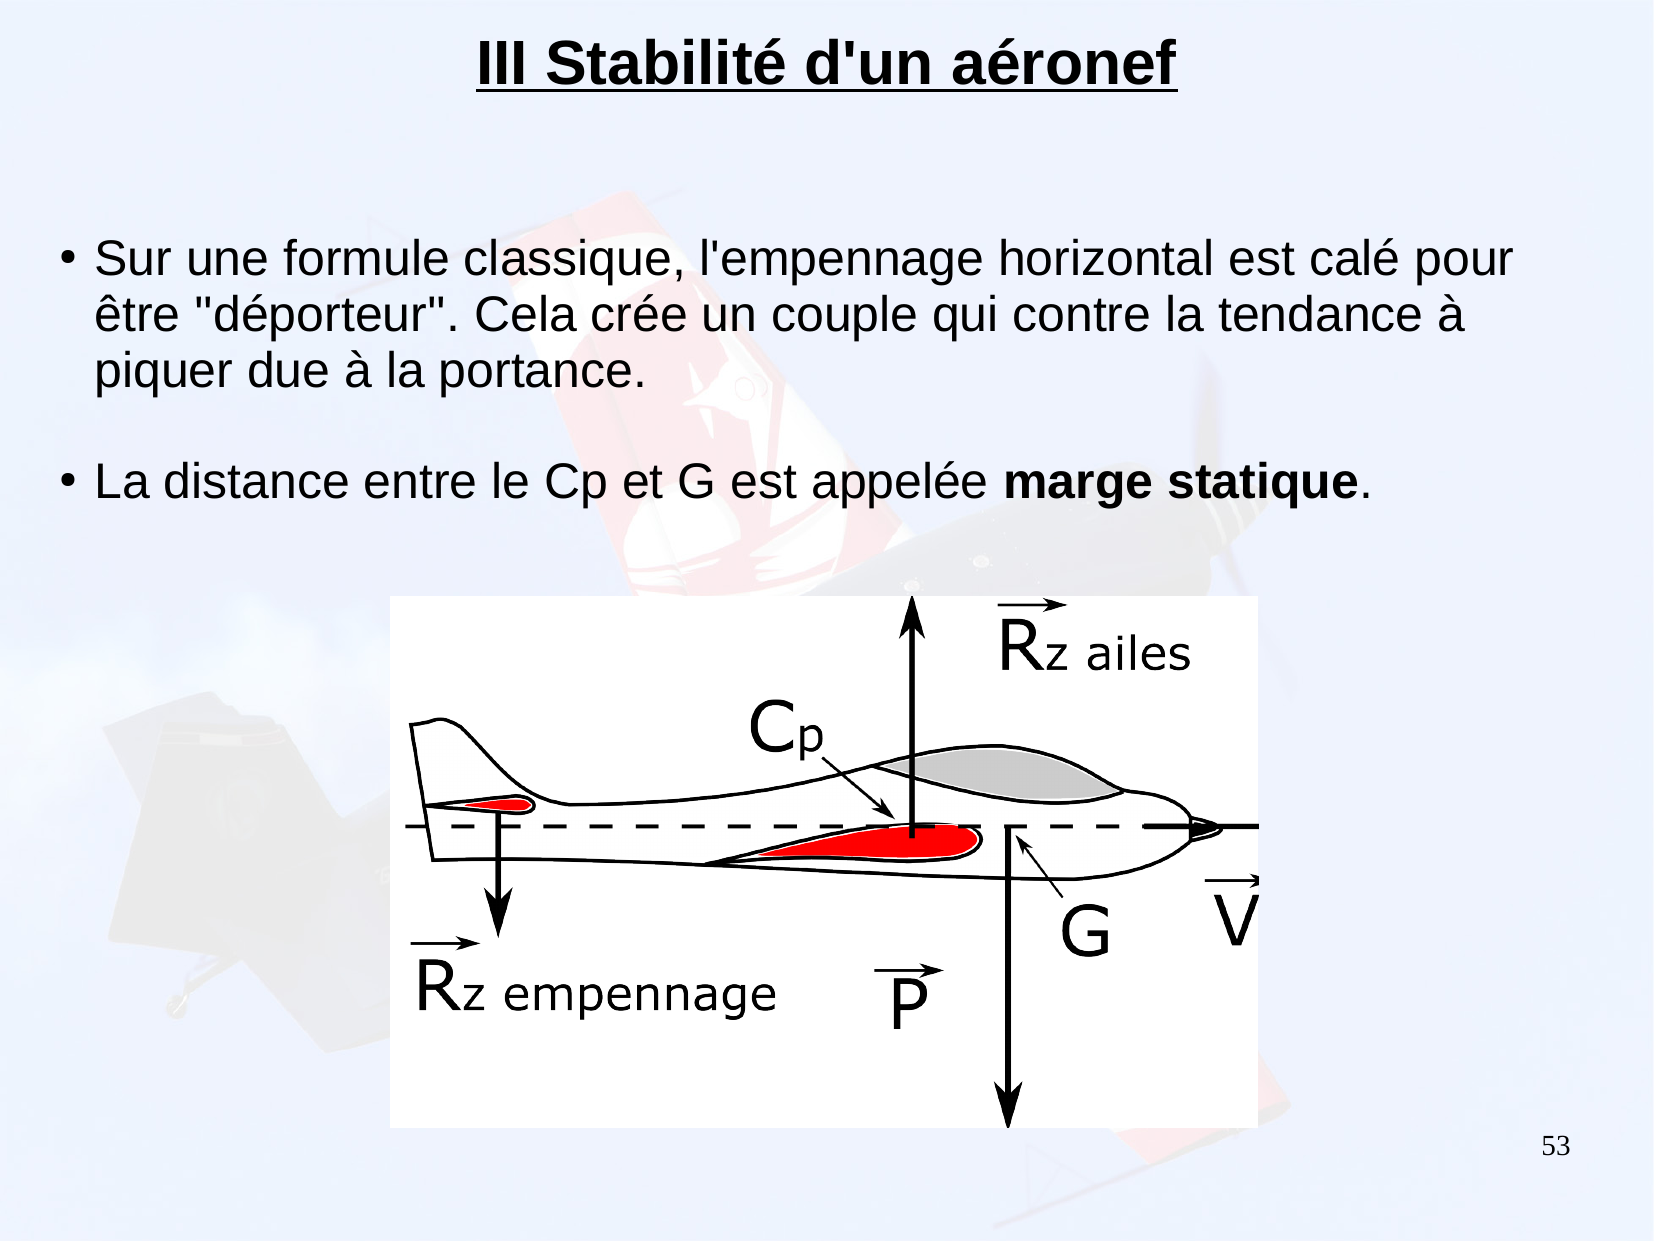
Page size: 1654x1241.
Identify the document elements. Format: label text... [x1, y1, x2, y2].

picture [0, 0, 1654, 1241]
title III Stabilité d'un aéronef [82, 11, 1571, 115]
subtitle Sur une formule classique, l'empennage horizontal est calé pour être ''déporteur''. Cela crée un couple qui contre la tendance à piquer due à la portance. La distance entre le Cp et G est appelée marge statique. [59, 230, 1548, 950]
